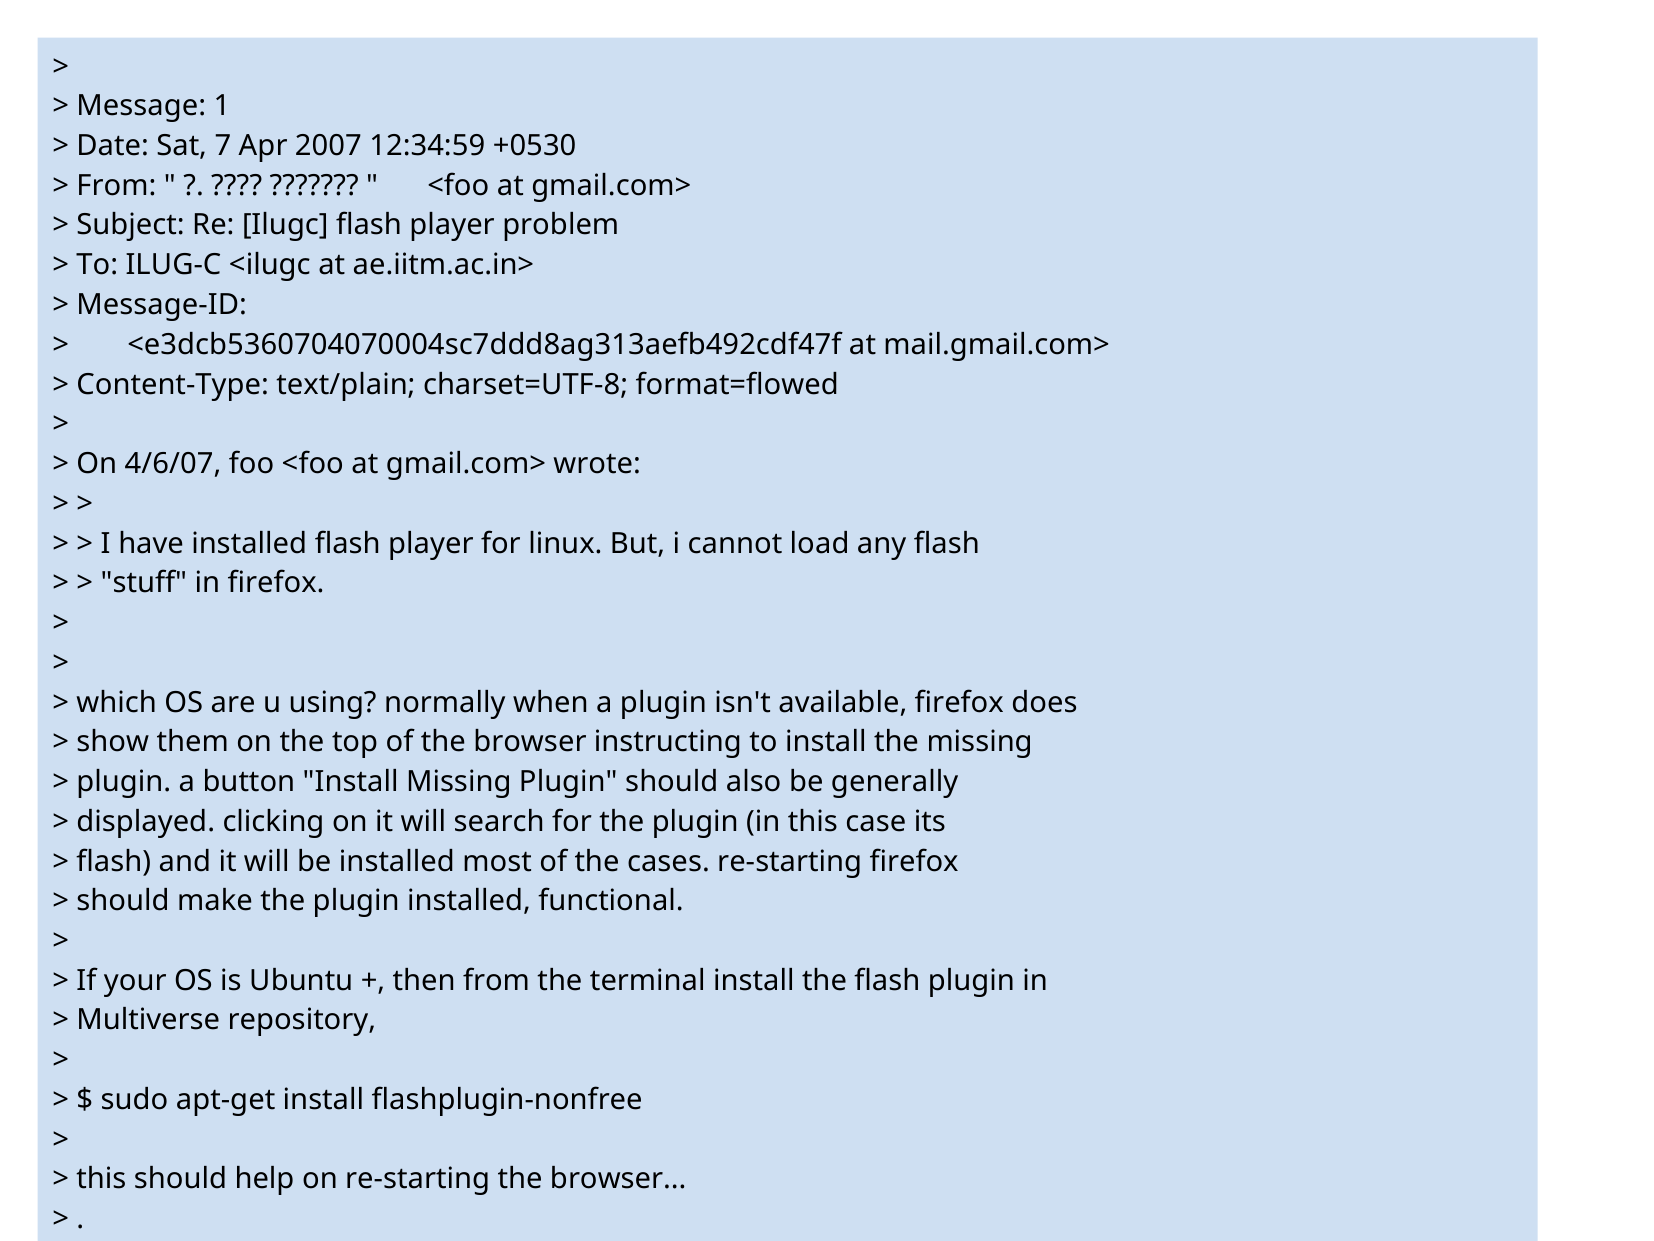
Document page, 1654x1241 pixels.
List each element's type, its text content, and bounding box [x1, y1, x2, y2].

text_box > > Message: 1 > Date: Sat, 7 Apr 2007 12:34:59 +0530 > From: " ?. ???? ??????? " <foo at gmail.com> > Subject: Re: [Ilugc] flash player problem > To: ILUG-C <ilugc at ae.iitm.ac.in> > Message-ID: > <e3dcb5360704070004sc7ddd8ag313aefb492cdf47f at mail.gmail.com> > Content-Type: text/plain; charset=UTF-8; format=flowed > > On 4/6/07, foo <foo at gmail.com> wrote: > > > > I have installed flash player for linux. But, i cannot load any flash > > "stuff" in firefox. > > > which OS are u using? normally when a plugin isn't available, firefox does > show them on the top of the browser instructing to install the missing > plugin. a button "Install Missing Plugin" should also be generally > displayed. clicking on it will search for the plugin (in this case its > flash) and it will be installed most of the cases. re-starting firefox > should make the plugin installed, functional. > > If your OS is Ubuntu +, then from the terminal install the flash plugin in > Multiverse repository, > > $ sudo apt-get install flashplugin-nonfree > > this should help on re-starting the browser... > . > > ------------------------------ [37, 37, 1538, 1149]
